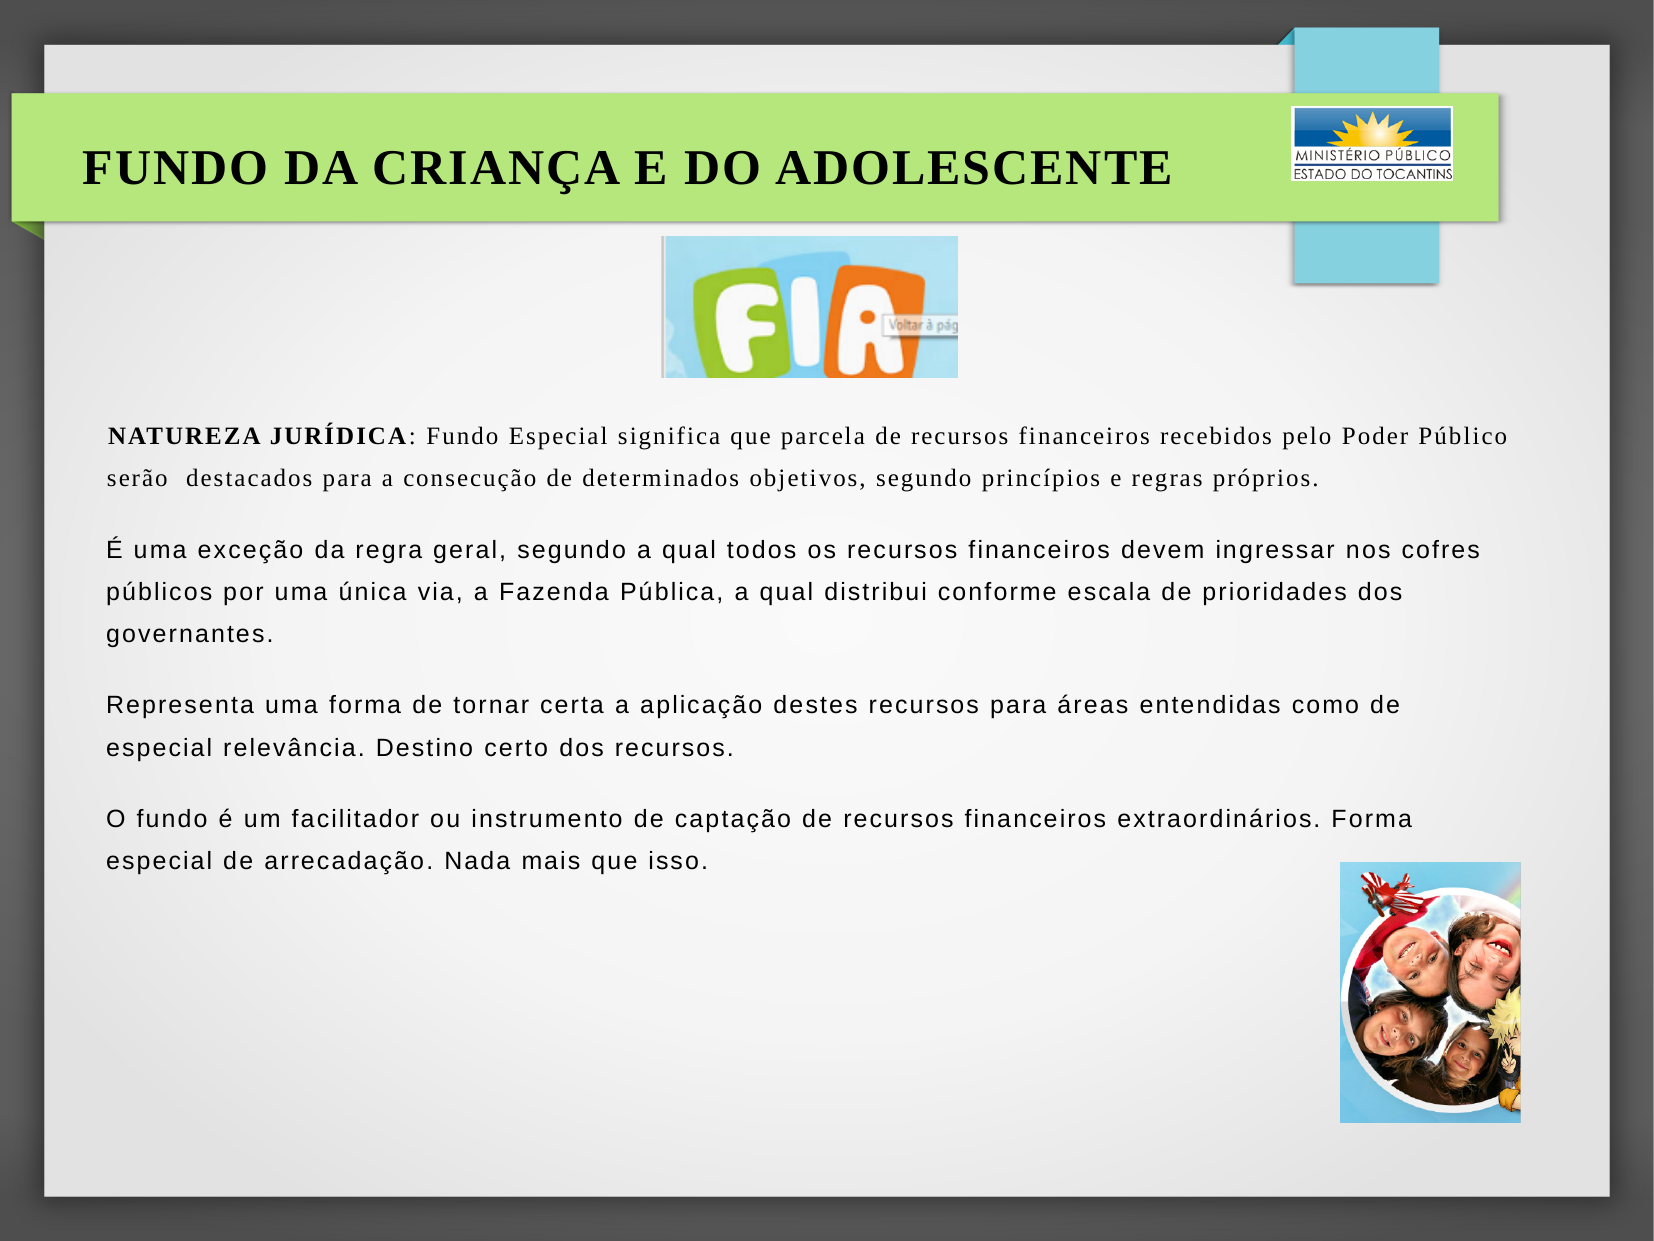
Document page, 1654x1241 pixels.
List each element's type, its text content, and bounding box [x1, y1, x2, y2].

title FUNDO DA CRIANÇA E DO ADOLESCENTE [82, 94, 1264, 209]
picture [0, 0, 1654, 1241]
list NATUREZA JURÍDICA: Fundo Especial significa que parcela de recursos financeiros recebidos pelo Poder Público serão destacados para a consecução de determinados objetivos, segundo princípios e regras próprios. É uma exceção da regra geral, segundo a qual todos os recursos financeiros devem ingressar nos cofres públicos por uma única via, a Fazenda Pública, a qual distribui conforme escala de prioridades dos governantes. Representa uma forma de tornar certa a aplicação destes recursos para áreas entendidas como de especial relevância. Destino certo dos recursos. O fundo é um facilitador ou instrumento de captação de recursos financeiros extraordinários. Forma especial de arrecadação. Nada mais que isso. [32, 209, 1521, 929]
